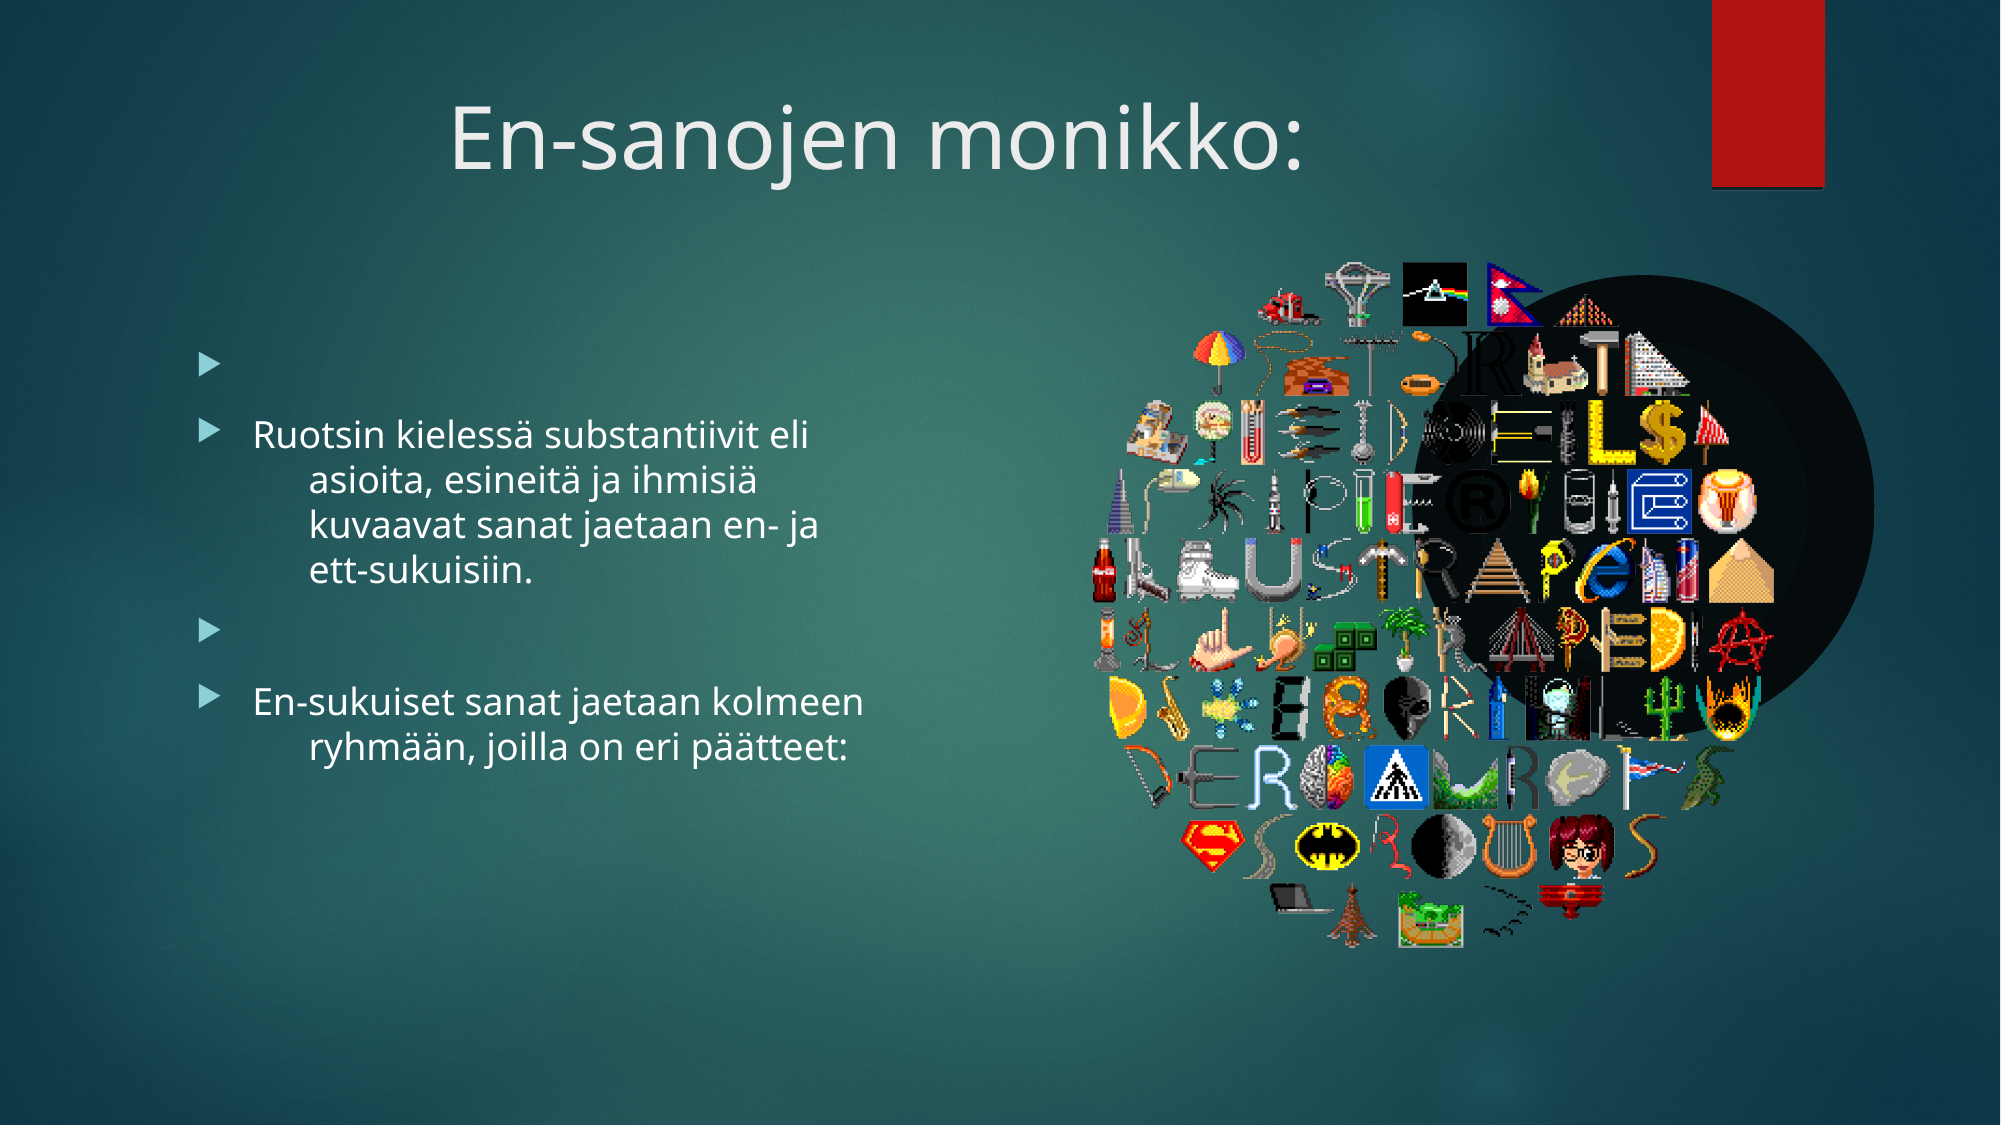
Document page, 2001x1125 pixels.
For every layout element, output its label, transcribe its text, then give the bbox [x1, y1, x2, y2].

picture [1086, 260, 1776, 950]
list Ruotsin kielessä substantiivit eli asioita, esineitä ja ihmisiä kuvaavat sanat jaetaan en- ja ett-sukuisiin. En-sukuiset sanat jaetaan kolmeen ryhmään, joilla on eri päätteet: [181, 338, 903, 1027]
title En-sanojen monikko: [106, 74, 1649, 305]
